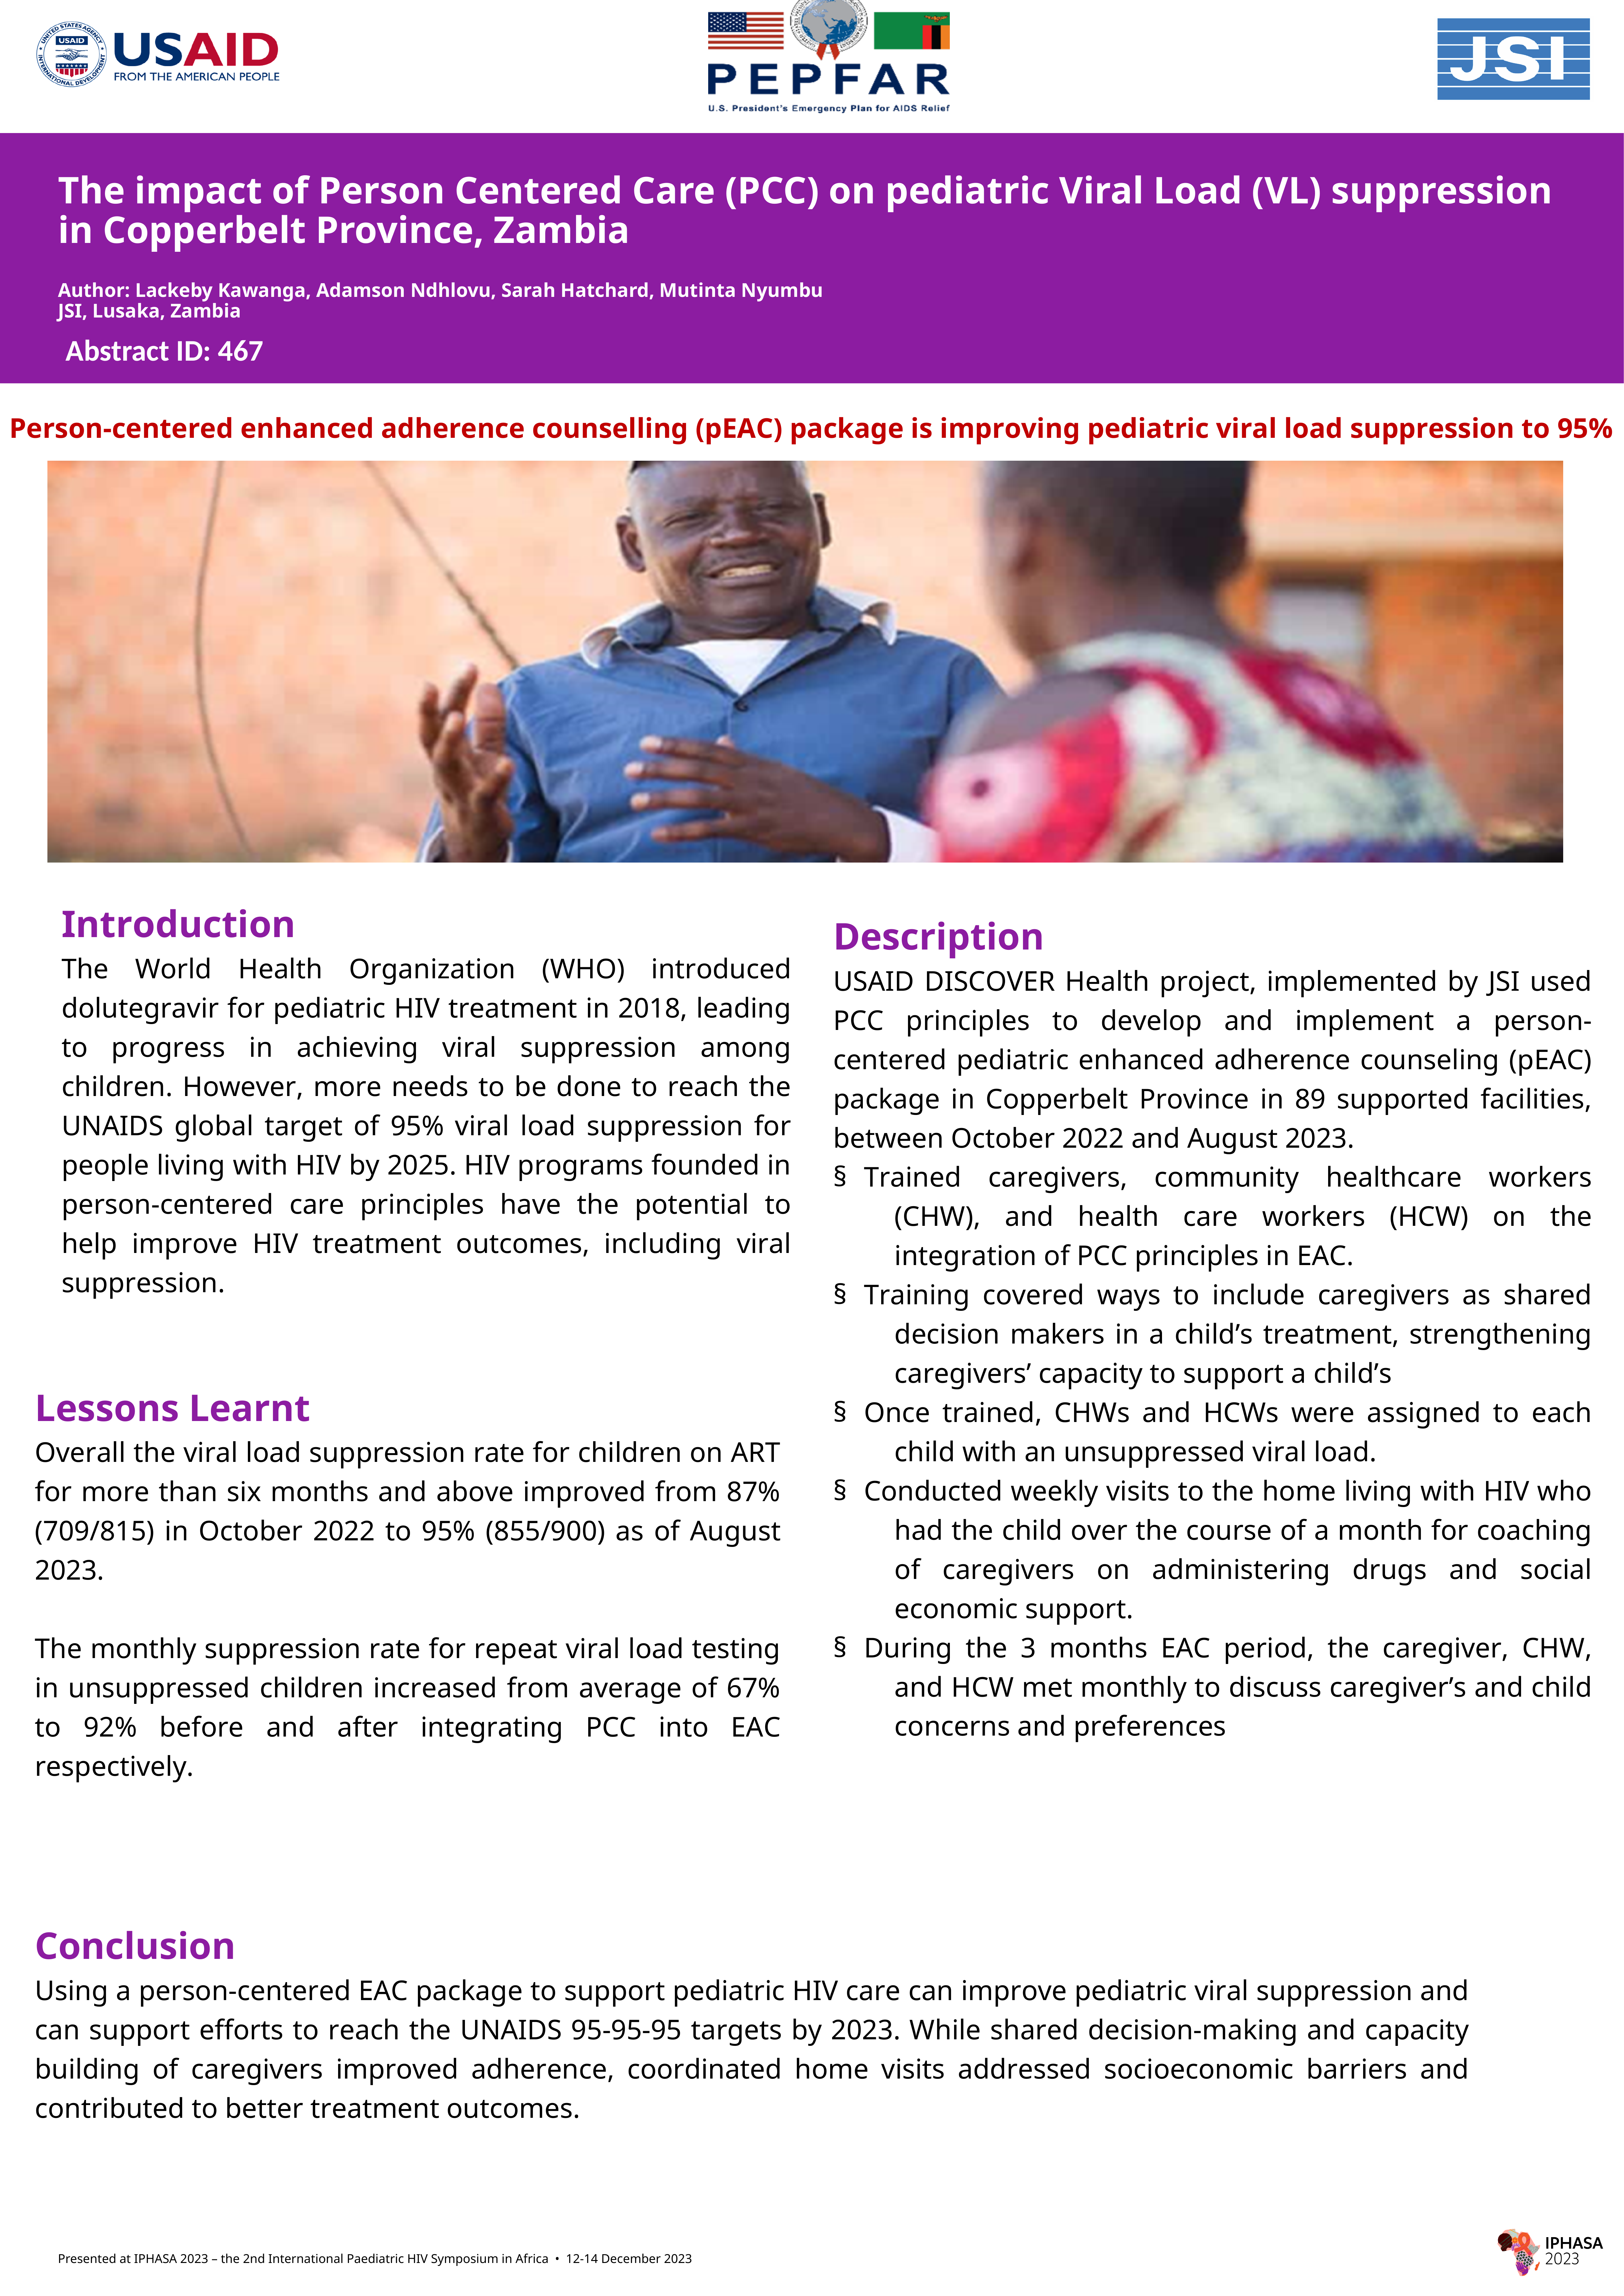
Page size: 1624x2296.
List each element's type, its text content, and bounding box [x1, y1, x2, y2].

text_box Introduction The World Health Organization (WHO) introduced dolutegravir for pediatric HIV treatment in 2018, leading to progress in achieving viral suppression among children. However, more needs to be done to reach the UNAIDS global target of 95% viral load suppression for people living with HIV by 2025. HIV programs founded in person-centered care principles have the potential to help improve HIV treatment outcomes, including viral suppression. [60, 891, 793, 1375]
text_box Abstract ID: 467 [60, 328, 917, 370]
text_box Conclusion Using a person-centered EAC package to support pediatric HIV care can improve pediatric viral suppression and can support efforts to reach the UNAIDS 95-95-95 targets by 2023. While shared decision-making and capacity building of caregivers improved adherence, coordinated home visits addressed socioeconomic barriers and contributed to better treatment outcomes. [34, 1913, 1516, 2156]
title The impact of Person Centered Care (PCC) on pediatric Viral Load (VL) suppression in Copperbelt Province, Zambia Author: Lackeby Kawanga, Adamson Ndhlovu, Sarah Hatchard, Mutinta Nyumbu JSI, Lusaka, Zambia [0, 133, 1624, 384]
text_box Description USAID DISCOVER Health project, implemented by JSI used PCC principles to develop and implement a person-centered pediatric enhanced adherence counseling (pEAC) package in Copperbelt Province in 89 supported facilities, between October 2022 and August 2023. Trained caregivers, community healthcare workers (CHW), and health care workers (HCW) on the integration of PCC principles in EAC. Training covered ways to include caregivers as shared decision makers in a child’s treatment, strengthening caregivers’ capacity to support a child’s Once trained, CHWs and HCWs were assigned to each child with an unsuppressed viral load. Conducted weekly visits to the home living with HIV who had the child over the course of a month for coaching of caregivers on administering drugs and social economic support. During the 3 months EAC period, the caregiver, CHW, and HCW met monthly to discuss caregiver’s and child concerns and preferences [832, 903, 1594, 1838]
picture [47, 461, 1563, 863]
text_box Person-centered enhanced adherence counselling (pEAC) package is improving pediatric viral load suppression to 95% [0, 403, 1624, 444]
picture [708, 0, 950, 113]
picture [1434, 16, 1594, 102]
picture [0, 0, 312, 113]
text_box Lessons Learnt Overall the viral load suppression rate for children on ART for more than six months and above improved from 87% (709/815) in October 2022 to 95% (855/900) as of August 2023. The monthly suppression rate for repeat viral load testing in unsuppressed children increased from average of 67% to 92% before and after integrating PCC into EAC respectively. [34, 1375, 793, 1816]
